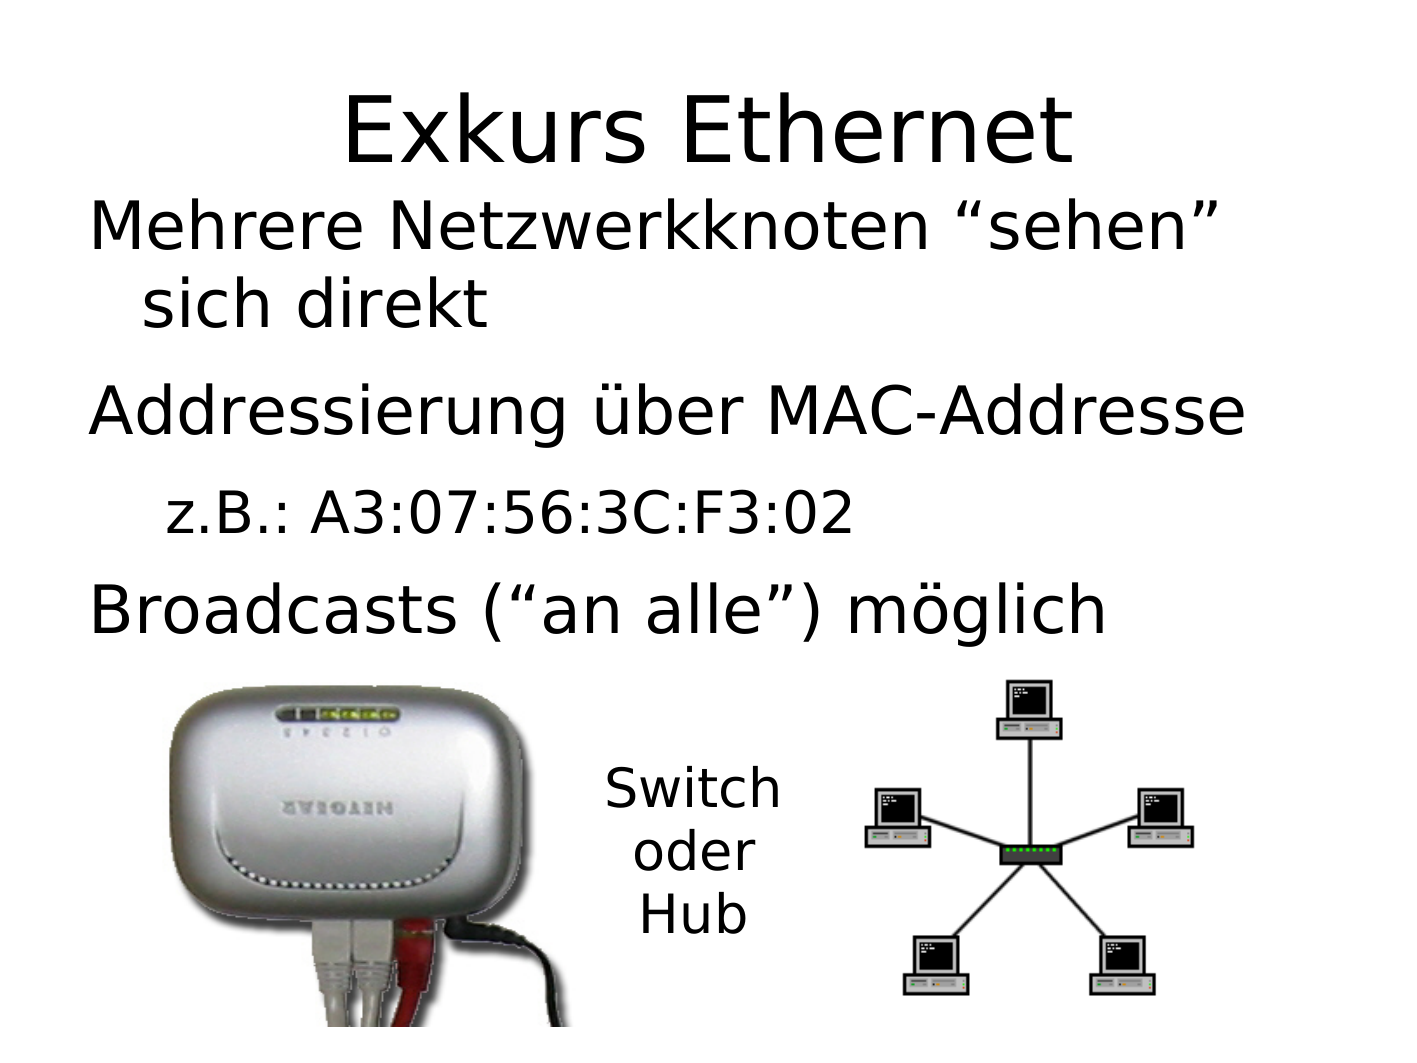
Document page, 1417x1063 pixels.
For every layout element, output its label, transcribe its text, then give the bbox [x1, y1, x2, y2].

picture [860, 670, 1201, 1013]
text_box Switch oder Hub [562, 750, 826, 976]
list Mehrere Netzwerkknoten “sehen” sich direkt Addressierung über MAC-Addresse z.B.: A3:07:56:3C:F3:02 Broadcasts (“an alle”) möglich [70, 187, 1346, 676]
picture [121, 659, 589, 1027]
title Exkurs Ethernet [70, 49, 1346, 187]
